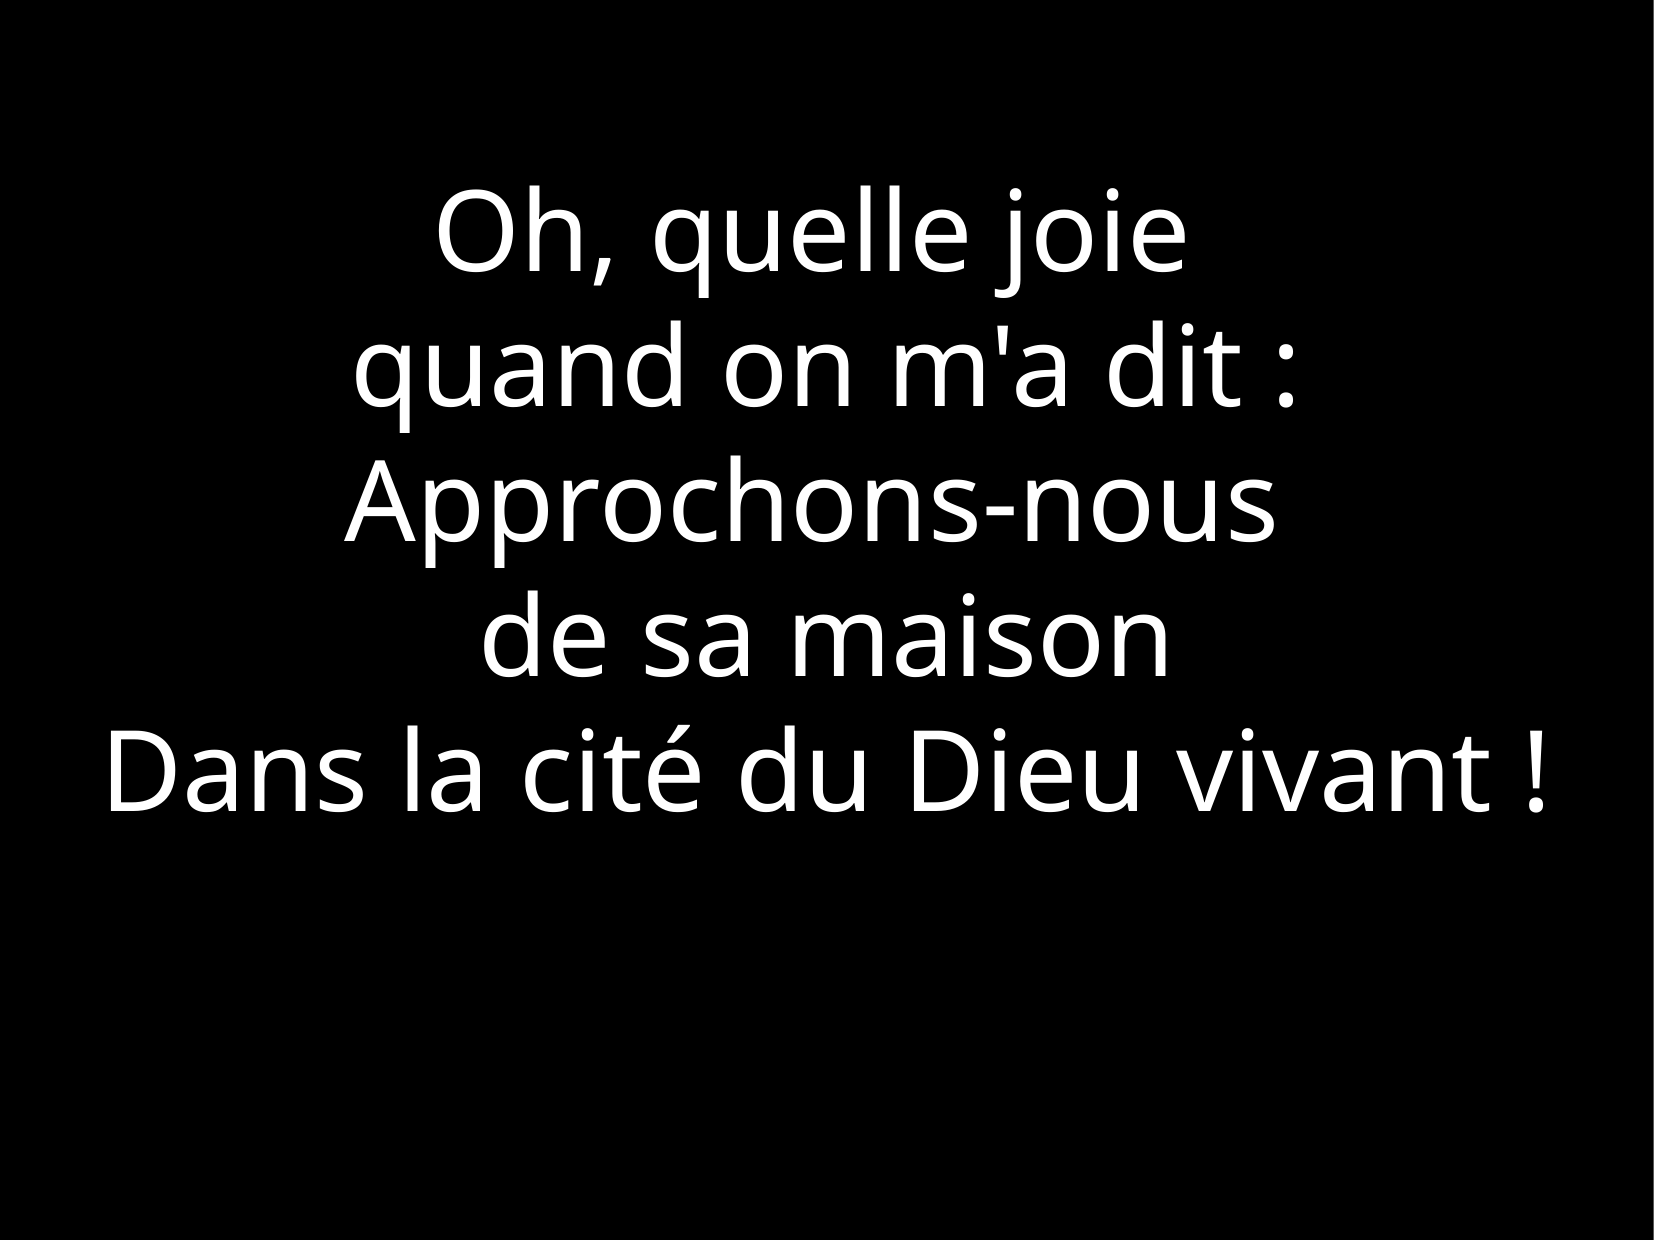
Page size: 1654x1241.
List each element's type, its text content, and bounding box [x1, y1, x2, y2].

title Oh, quelle joie quand on m'a dit : Approchons-nous de sa maison Dans la cité du Dieu vivant ! [82, 70, 1571, 1241]
